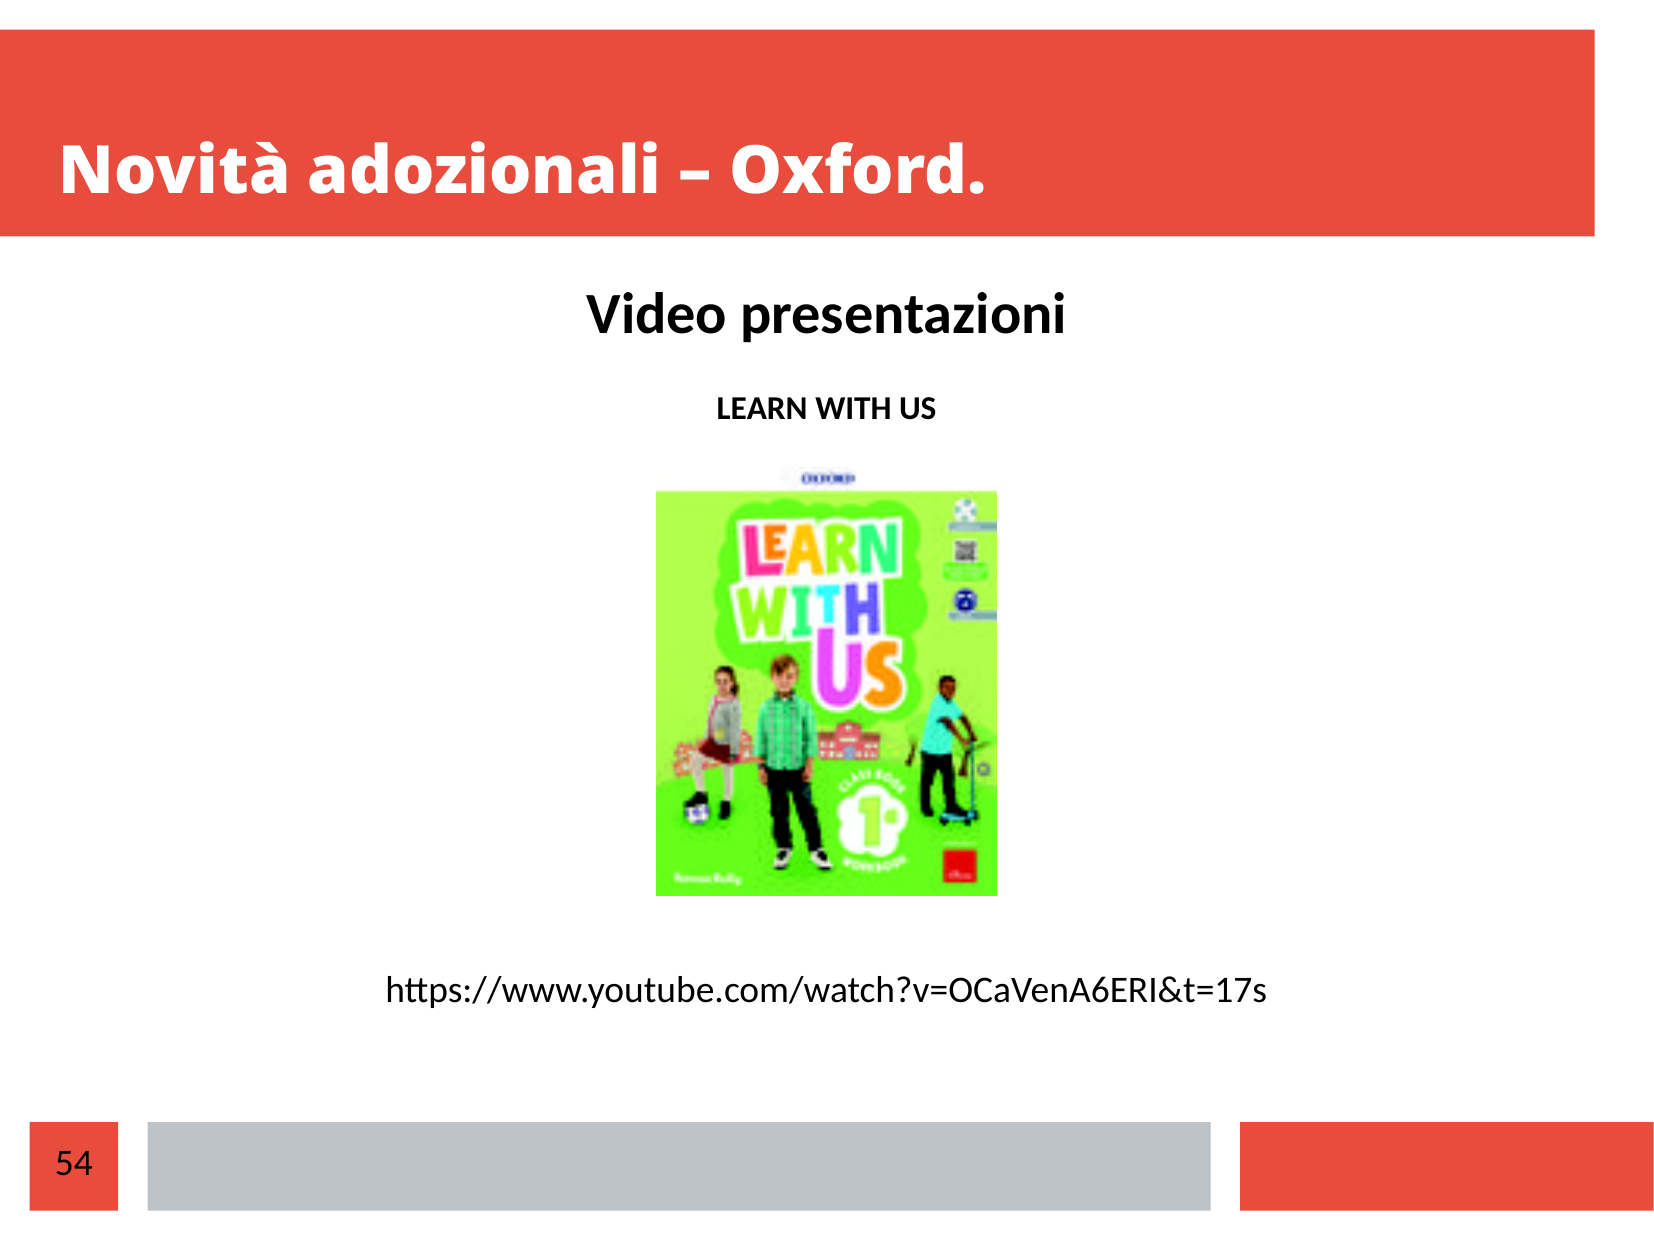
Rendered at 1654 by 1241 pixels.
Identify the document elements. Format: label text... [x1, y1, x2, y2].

text_box https://www.youtube.com/watch?v=OCaVenA6ERI&t=17s [322, 957, 1332, 1019]
text_box Video presentazioni [118, 282, 1536, 586]
text_box <numero> [29, 1122, 119, 1211]
picture [656, 467, 997, 896]
text_box LEARN WITH US [550, 378, 1103, 434]
title Novità adozionali – Oxford. [59, 59, 1595, 207]
